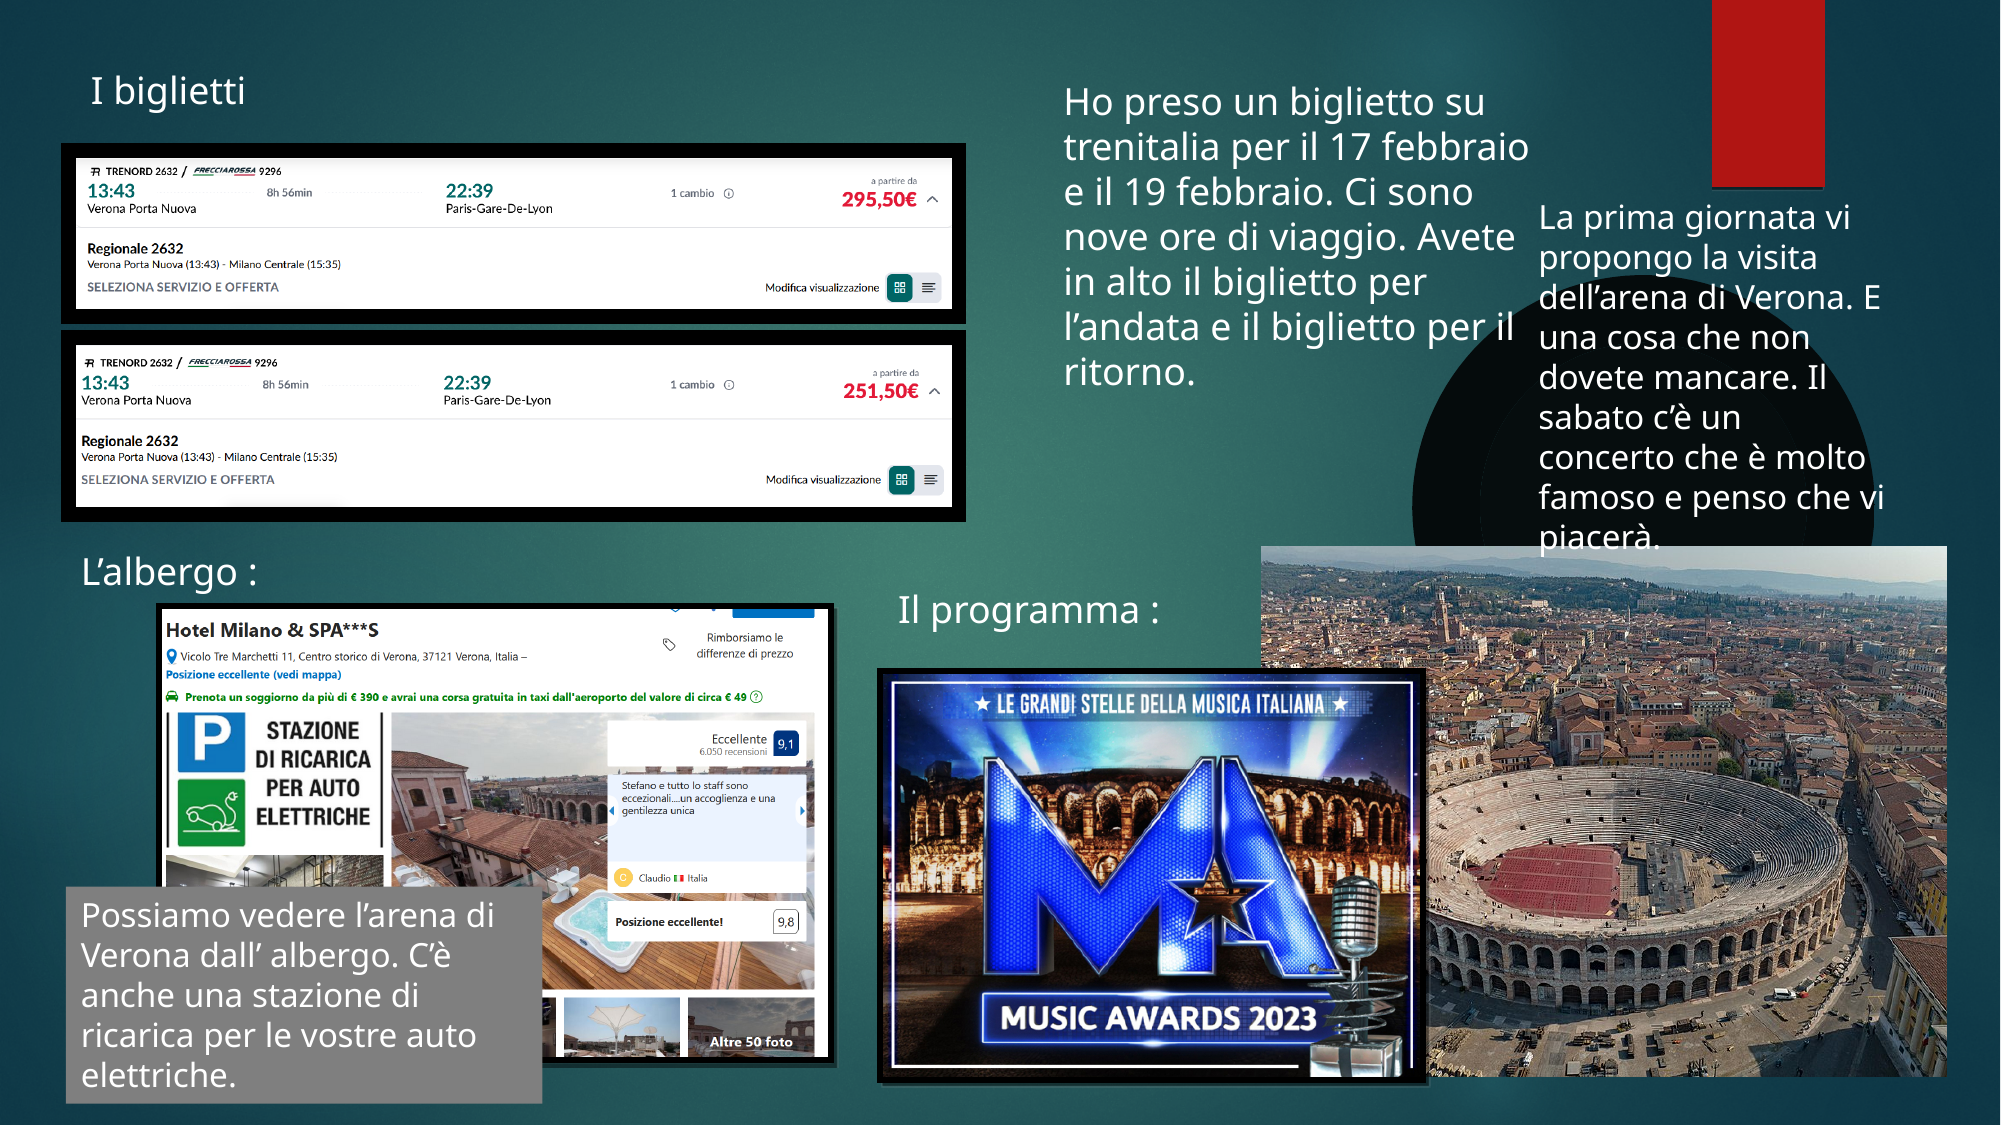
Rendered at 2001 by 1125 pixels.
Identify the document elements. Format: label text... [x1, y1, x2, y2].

text_box Il programma : [883, 578, 1262, 640]
text_box I biglietti [75, 59, 456, 121]
text_box Possiamo vedere l’arena di Verona dall’ albergo. C’è anche una stazione di ricarica per le vostre auto elettriche. [65, 886, 543, 1104]
text_box Ho preso un biglietto su trenitalia per il 17 febbraio e il 19 febbraio. Ci sono nove ore di viaggio. Avete in alto il biglietto per l’andata e il biglietto per il ritorno. [1048, 70, 1564, 404]
text_box La prima giornata vi propongo la visita dell’arena di Verona. E una cosa che non dovete mancare. Il sabato c’è un concerto che è molto famoso e penso che vi piacerà. [1523, 188, 1902, 604]
picture [0, 0, 2001, 1125]
text_box L’albergo : [65, 540, 394, 602]
